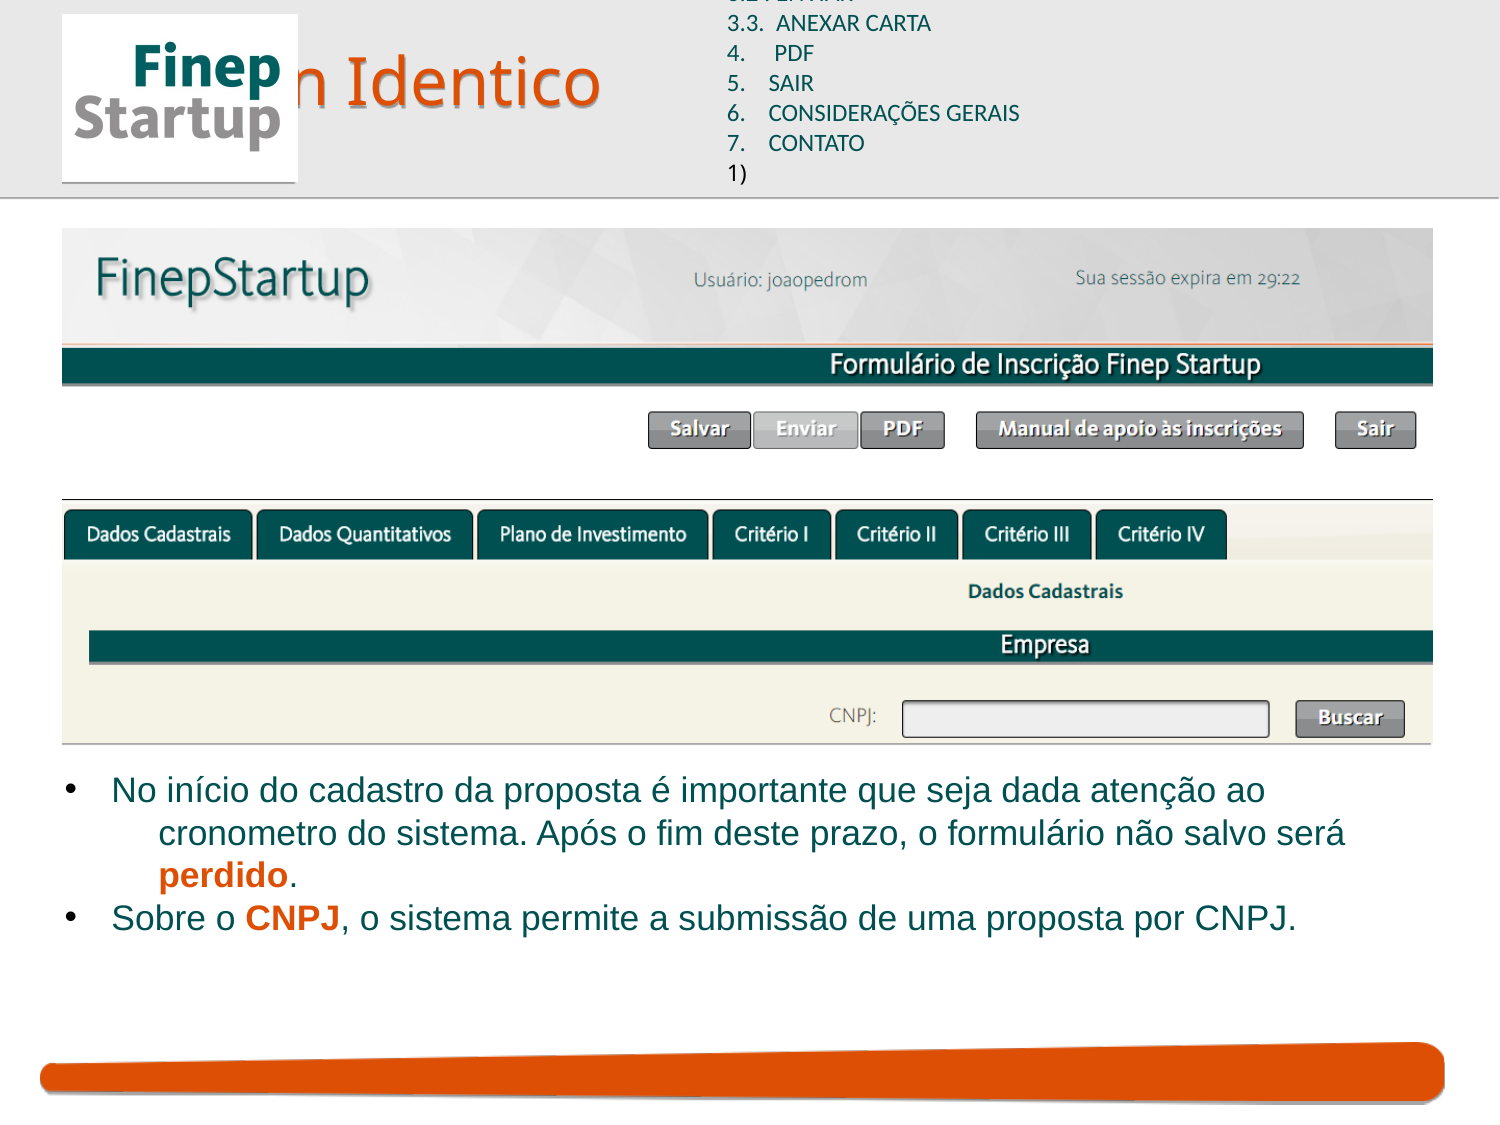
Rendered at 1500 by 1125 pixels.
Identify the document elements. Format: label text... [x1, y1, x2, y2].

text_box 1. 1º ACESSO 2. CADASTRO 3. BOTÕES DO FORMULÁRIO 3.1. SALVAR 3.2 . ENVIAR 3.3. ANEXAR CARTA 4. PDF 5. SAIR 6. CONSIDERAÇÕES GERAIS 7. CONTATO [712, 0, 1480, 195]
picture [62, 14, 298, 182]
text_box No início do cadastro da proposta é importante que seja dada atenção ao cronometro do sistema. Após o fim deste prazo, o formulário não salvo será perdido. Sobre o CNPJ, o sistema permite a submissão de uma proposta por CNPJ. [49, 759, 1423, 990]
picture [62, 228, 1433, 743]
